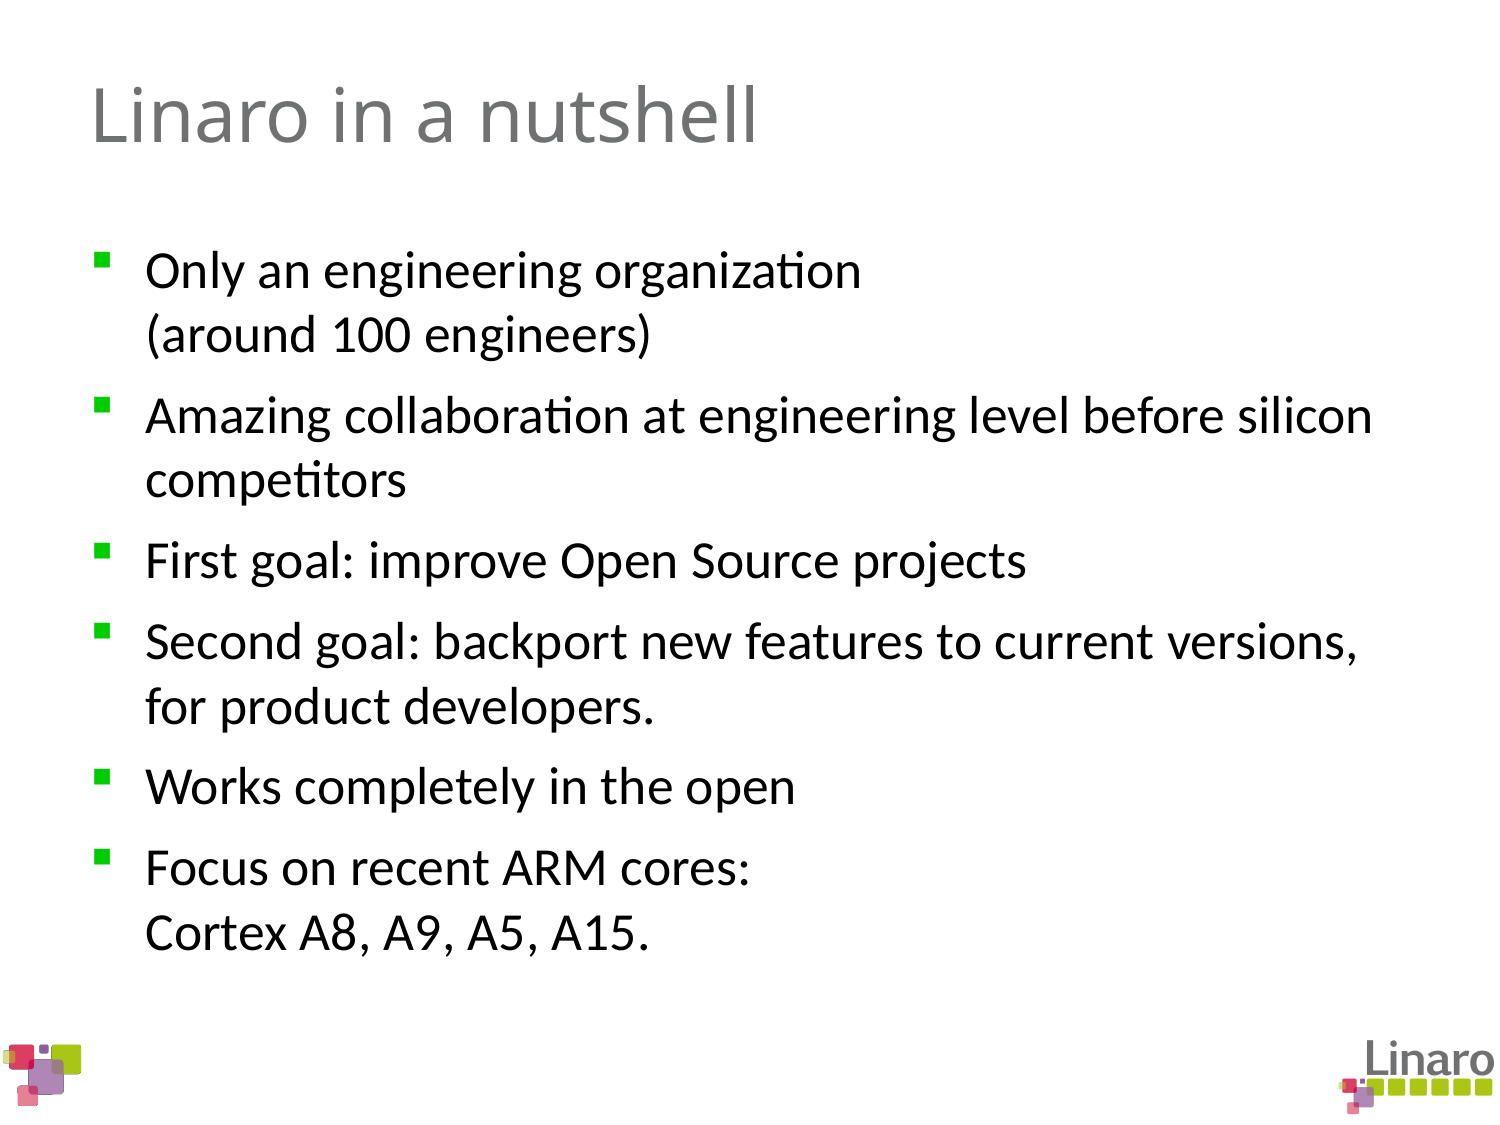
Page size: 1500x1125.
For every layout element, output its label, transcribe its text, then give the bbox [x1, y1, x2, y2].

list Only an engineering organization (around 100 engineers) Amazing collaboration at engineering level before silicon competitors First goal: improve Open Source projects Second goal: backport new features to current versions, for product developers. Works completely in the open Focus on recent ARM cores: Cortex A8, A9, A5, A15. [75, 227, 1426, 970]
picture [1331, 1035, 1500, 1119]
title Linaro in a nutshell [75, 29, 1426, 196]
picture [0, 1041, 84, 1125]
